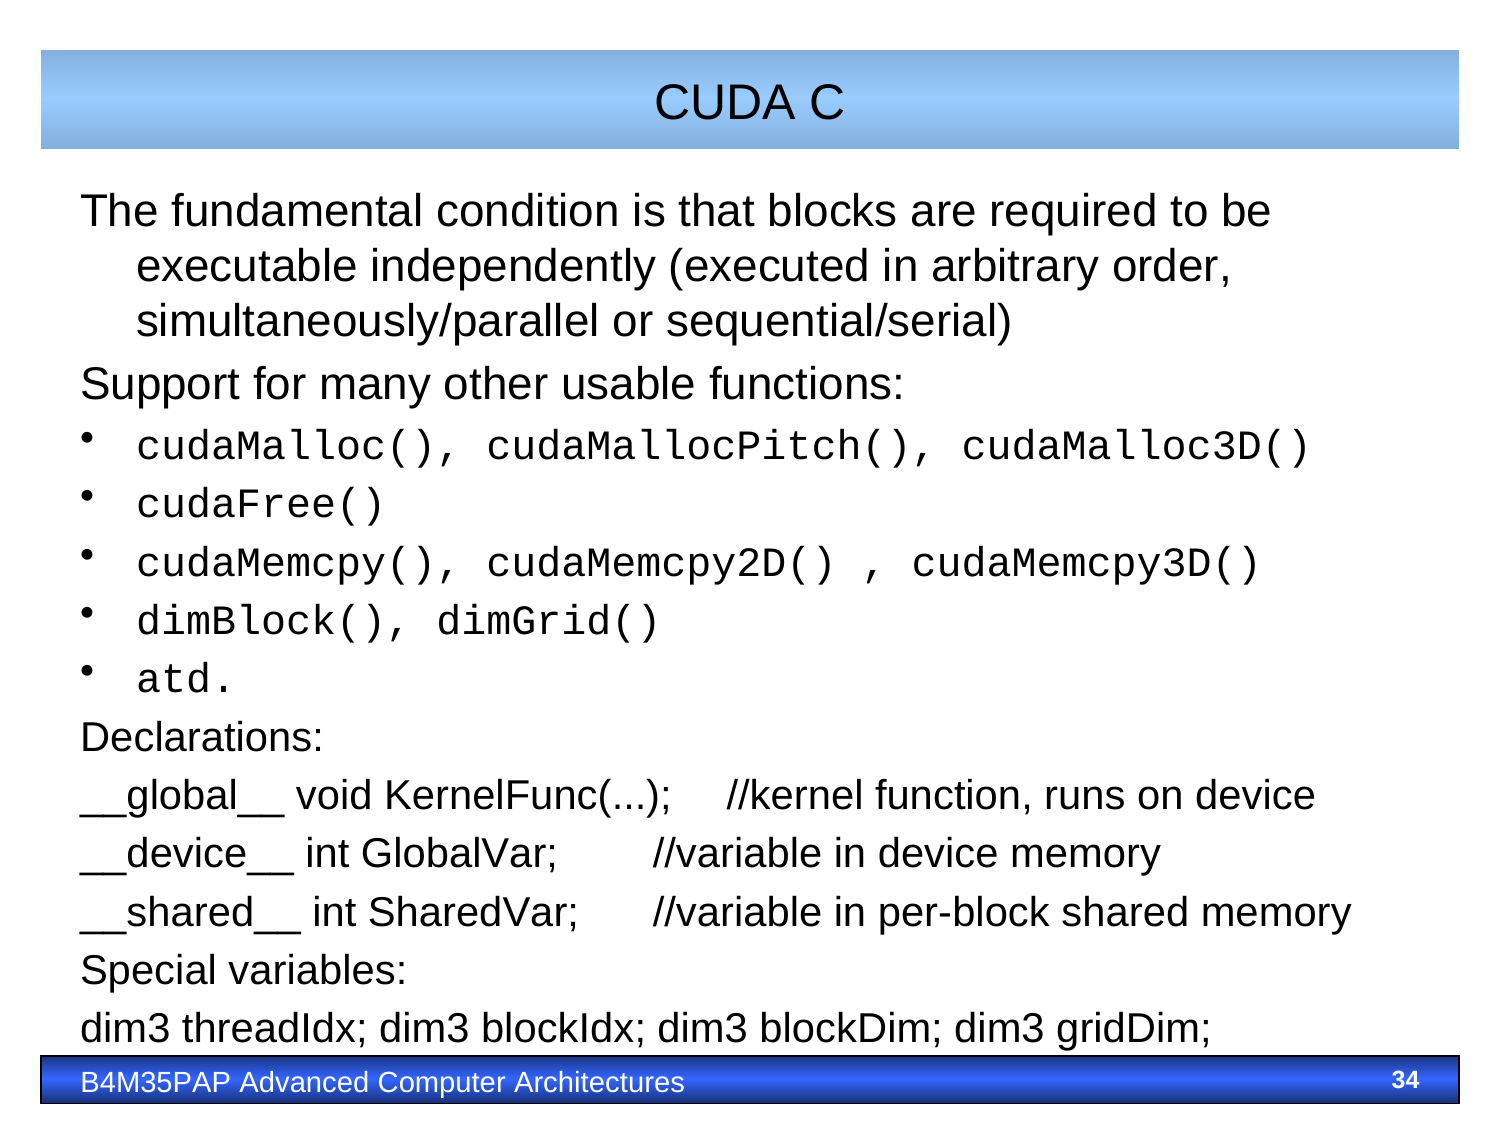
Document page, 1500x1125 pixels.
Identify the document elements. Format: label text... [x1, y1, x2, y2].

title CUDA C [41, 50, 1459, 149]
list The fundamental condition is that blocks are required to be executable independently (executed in arbitrary order, simultaneously/parallel or sequential/serial) Support for many other usable functions: cudaMalloc(), cudaMallocPitch(), cudaMalloc3D() cudaFree() cudaMemcpy(), cudaMemcpy2D() , cudaMemcpy3D() dimBlock(), dimGrid() atd. Declarations: __global__ void KernelFunc(...); //kernel function, runs on device __device__ int GlobalVar; //variable in device memory __shared__ int SharedVar; //variable in per-block shared memory Special variables: dim3 threadIdx; dim3 blockIdx; dim3 blockDim; dim3 gridDim; [64, 172, 1436, 1000]
